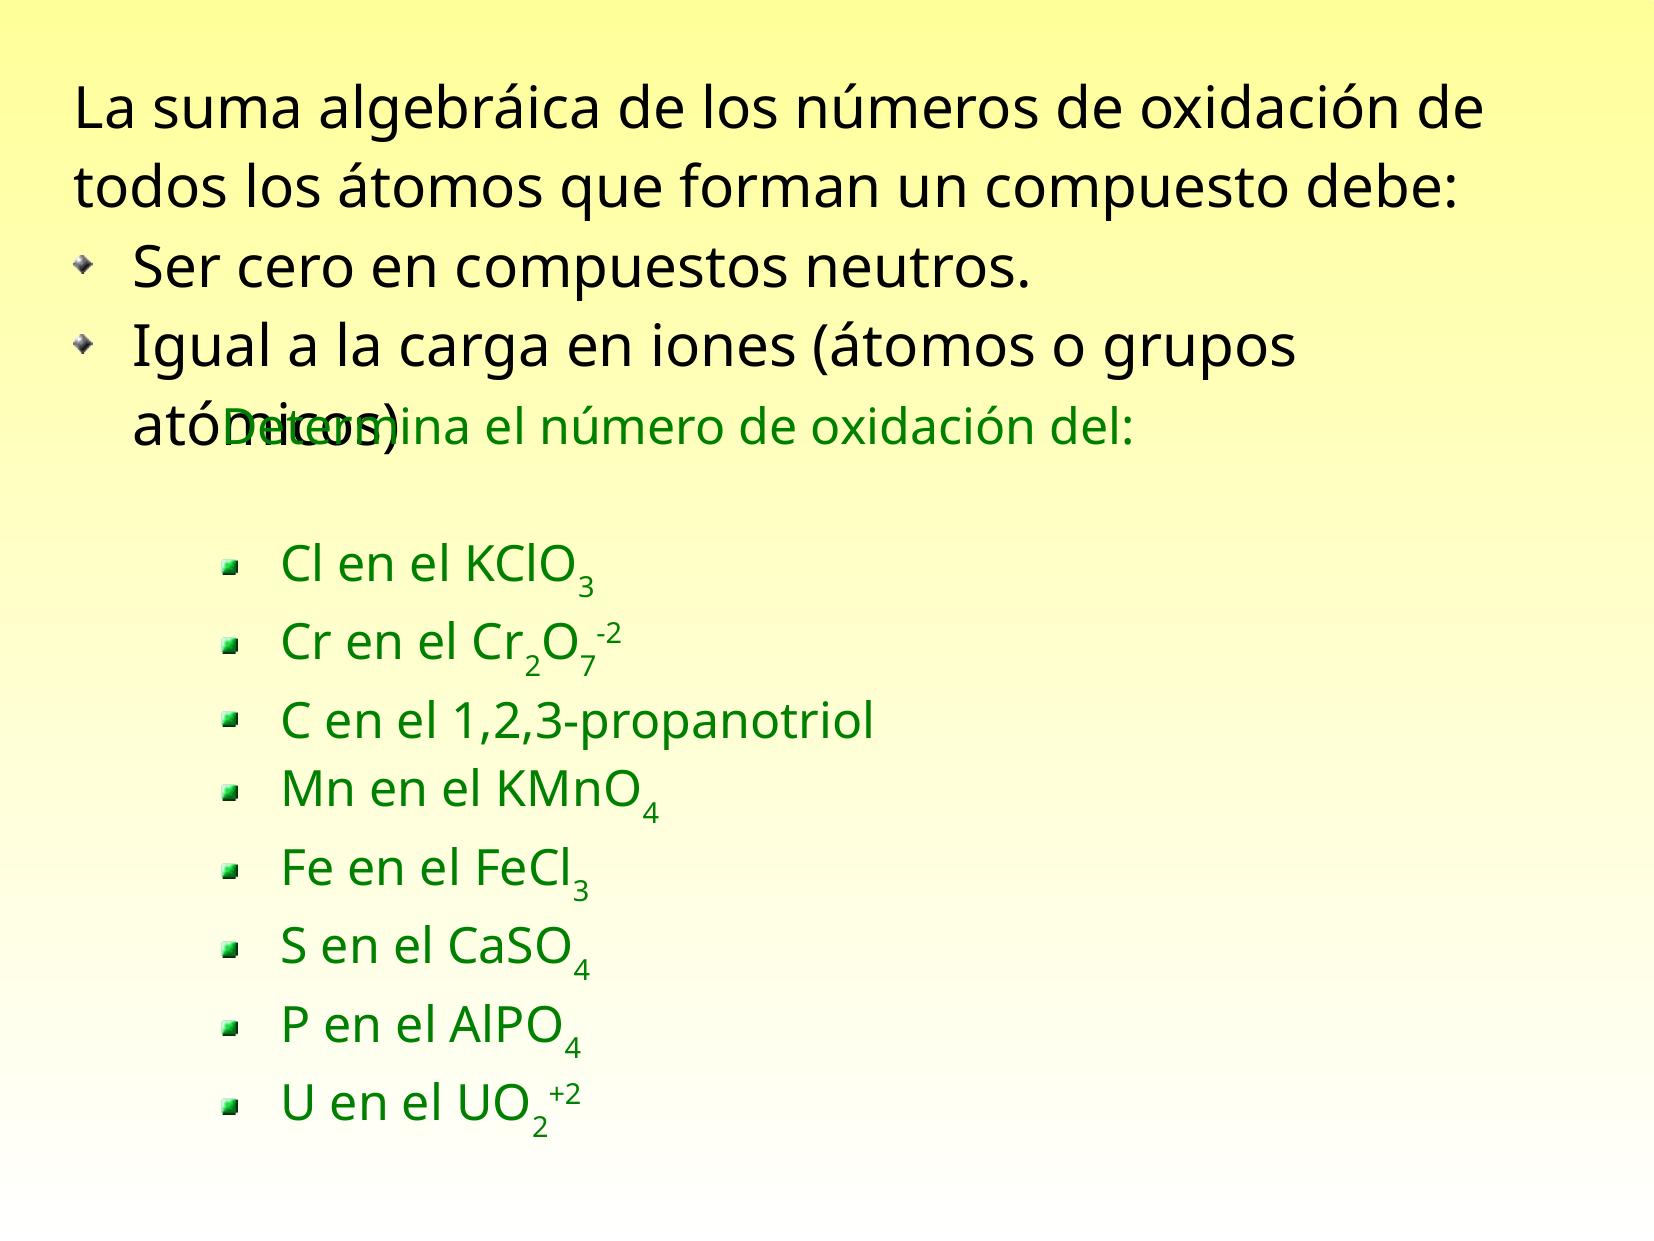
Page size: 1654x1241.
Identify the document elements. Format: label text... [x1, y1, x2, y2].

text_box La suma algebráica de los números de oxidación de todos los átomos que forman un compuesto debe: Ser cero en compuestos neutros. Igual a la carga en iones (átomos o grupos atómicos) [59, 59, 1595, 353]
picture [221, 1098, 238, 1115]
text_box Determina el número de oxidación del: Cl en el KClO3 Cr en el Cr2O7-2 C en el 1,2,3-propanotriol Mn en el KMnO4 Fe en el FeCl3 S en el CaSO4 P en el AlPO4 U en el UO2+2 [206, 383, 1477, 1083]
